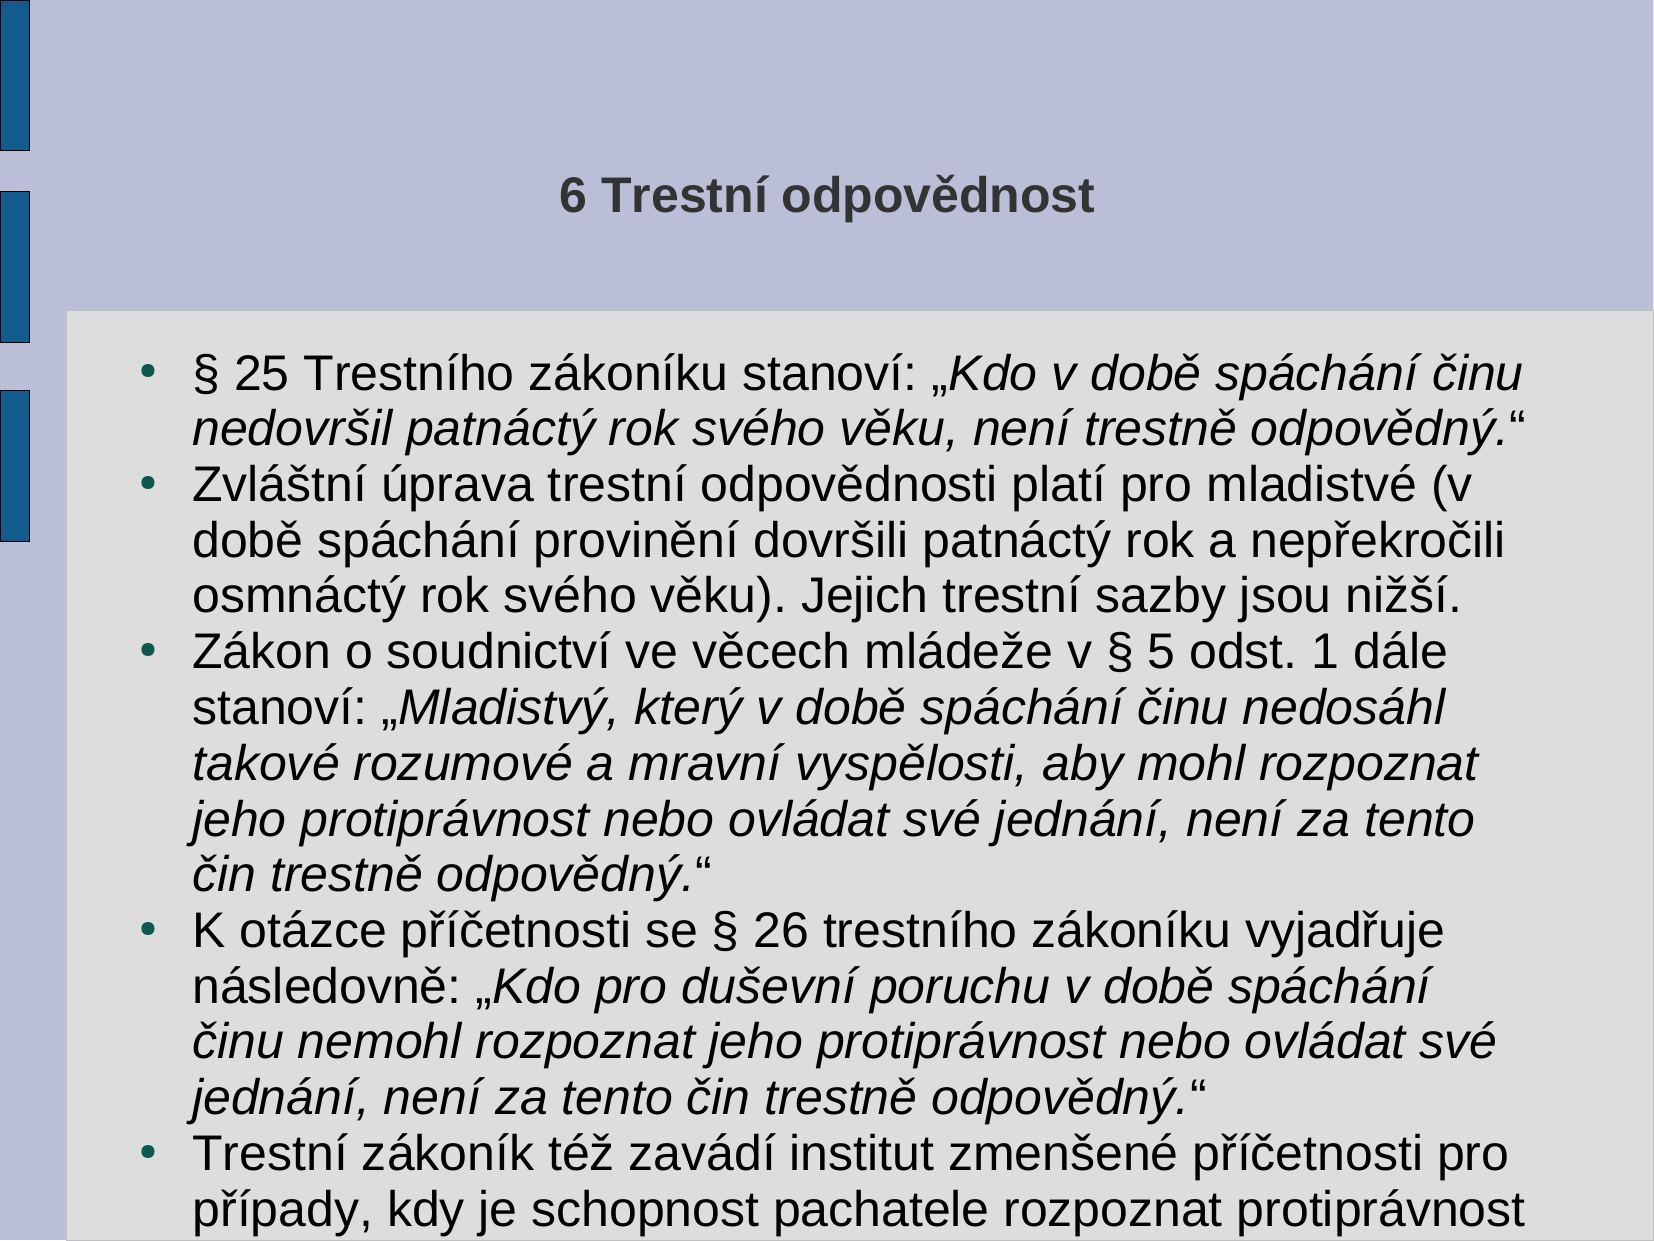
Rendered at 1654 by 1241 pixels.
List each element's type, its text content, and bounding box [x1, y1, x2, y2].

title 6 Trestní odpovědnost [121, 91, 1534, 299]
list § 25 Trestního zákoníku stanoví: „Kdo v době spáchání činu nedovršil patnáctý rok svého věku, není trestně odpovědný.“ Zvláštní úprava trestní odpovědnosti platí pro mladistvé (v době spáchání provinění dovršili patnáctý rok a nepřekročili osmnáctý rok svého věku). Jejich trestní sazby jsou nižší. Zákon o soudnictví ve věcech mládeže v § 5 odst. 1 dále stanoví: „Mladistvý, který v době spáchání činu nedosáhl takové rozumové a mravní vyspělosti, aby mohl rozpoznat jeho protiprávnost nebo ovládat své jednání, není za tento čin trestně odpovědný.“ K otázce příčetnosti se § 26 trestního zákoníku vyjadřuje následovně: „Kdo pro duševní poruchu v době spáchání činu nemohl rozpoznat jeho protiprávnost nebo ovládat své jednání, není za tento čin trestně odpovědný.“ Trestní zákoník též zavádí institut zmenšené příčetnosti pro případy, kdy je schopnost pachatele rozpoznat protiprávnost [121, 344, 1534, 1237]
